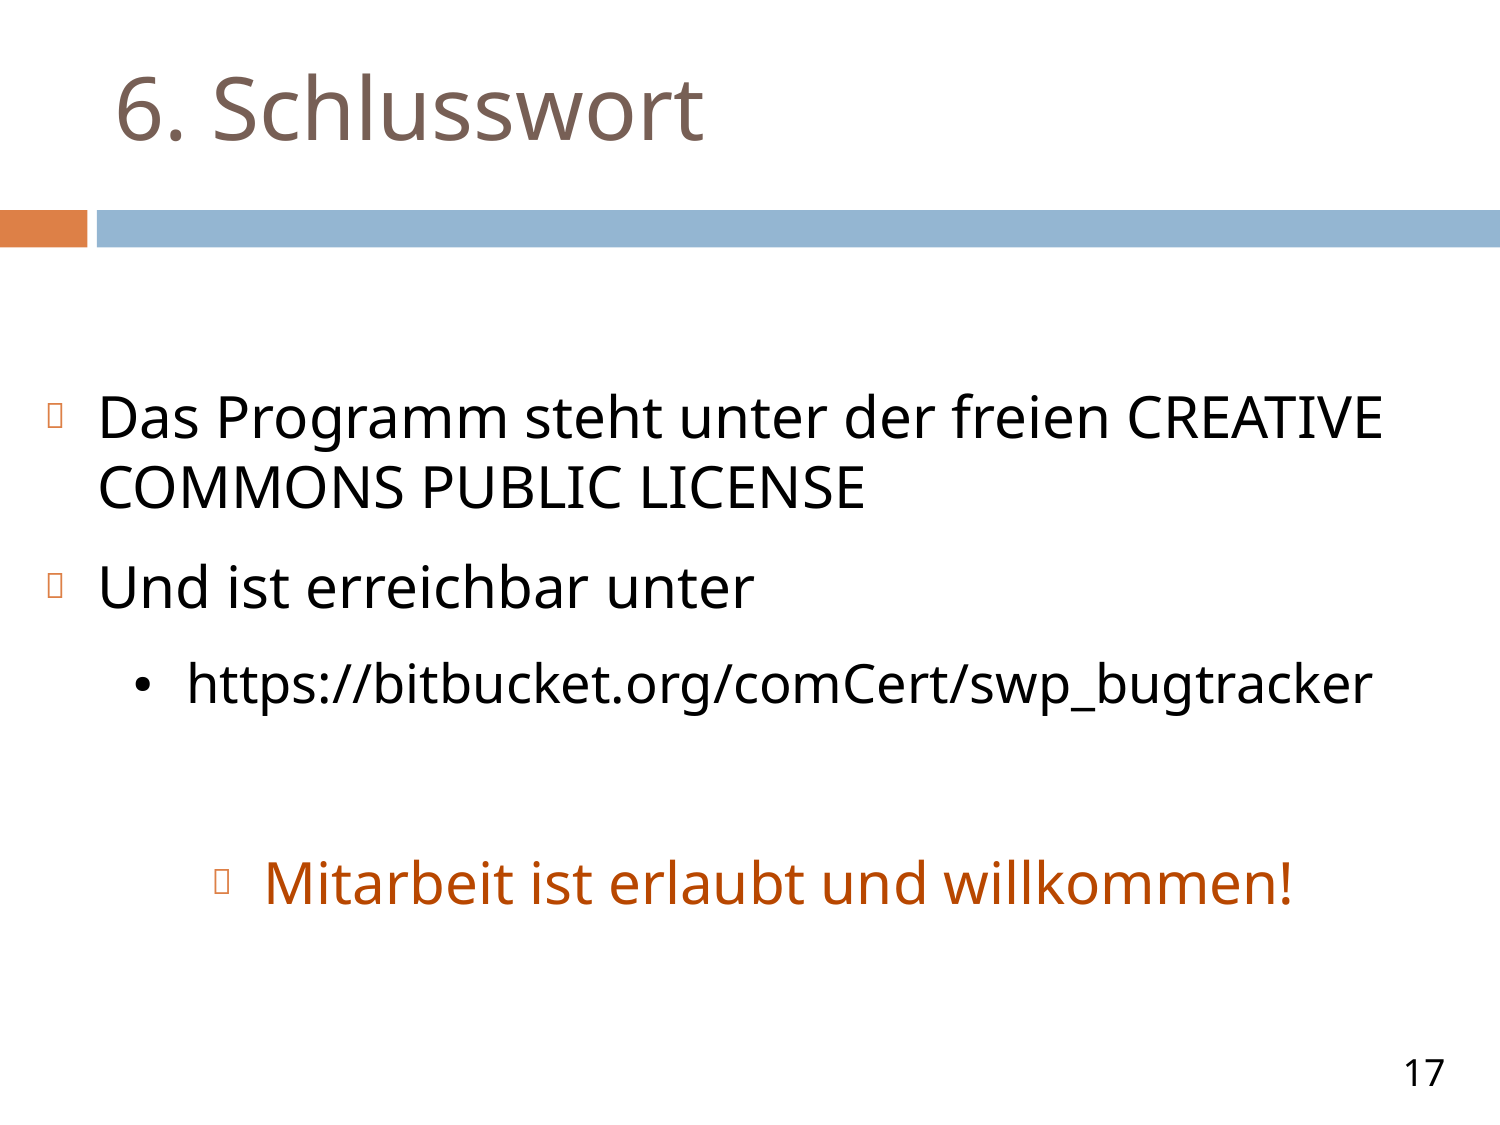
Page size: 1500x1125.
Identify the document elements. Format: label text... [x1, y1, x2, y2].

list Das Programm steht unter der freien CREATIVE COMMONS PUBLIC LICENSE Und ist erreichbar unter https://bitbucket.org/comCert/swp_bugtracker Mitarbeit ist erlaubt und willkommen! [29, 265, 1477, 1067]
title 6. Schlusswort [99, 37, 1477, 200]
